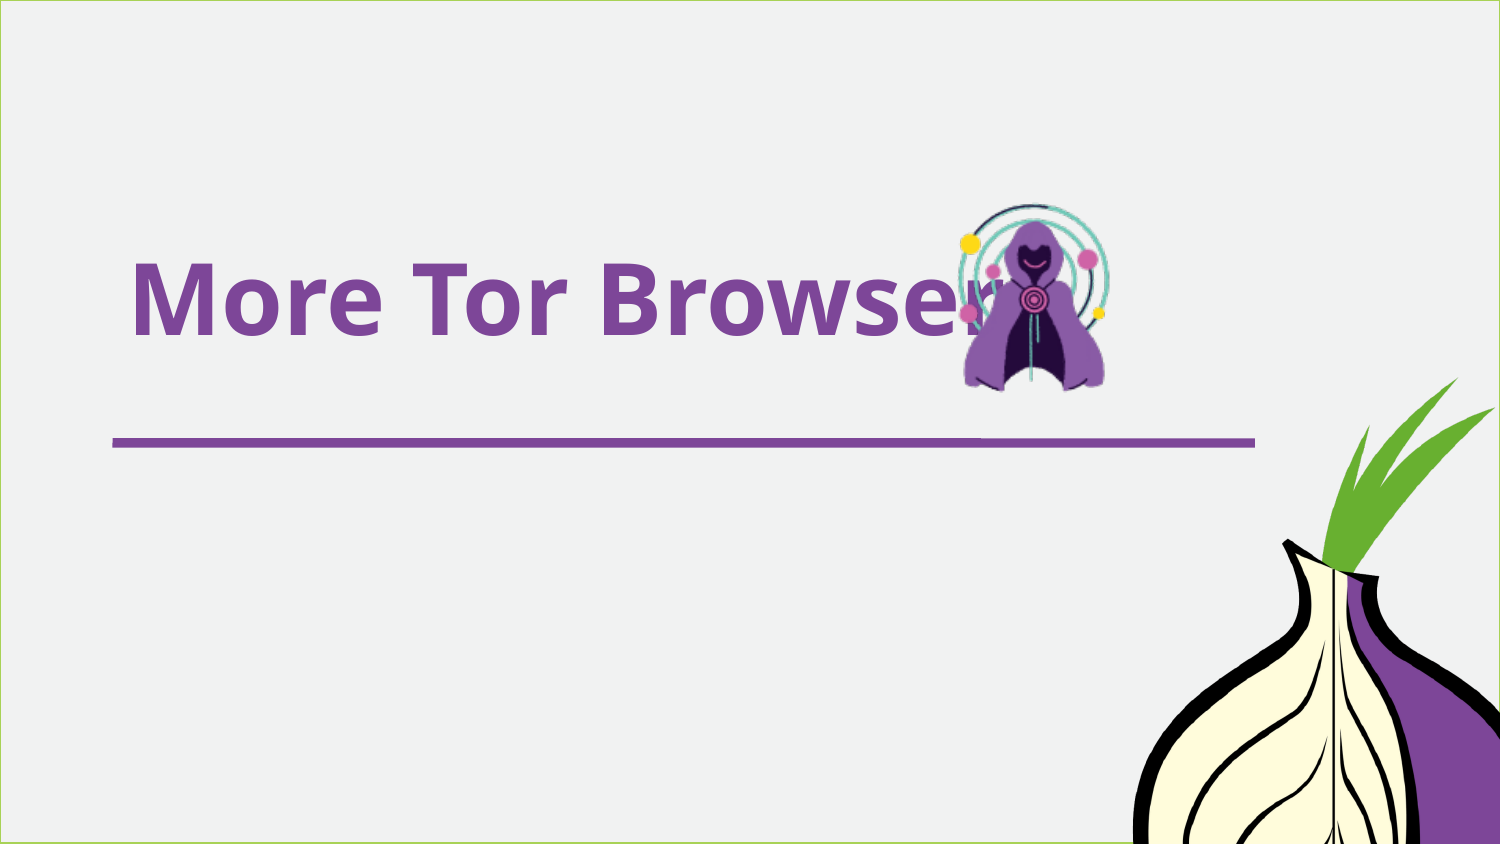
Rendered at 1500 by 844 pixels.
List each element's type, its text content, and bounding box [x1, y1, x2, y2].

picture [1122, 377, 1500, 844]
picture [884, 178, 1197, 413]
text_box More Tor Browser [112, 148, 1387, 443]
